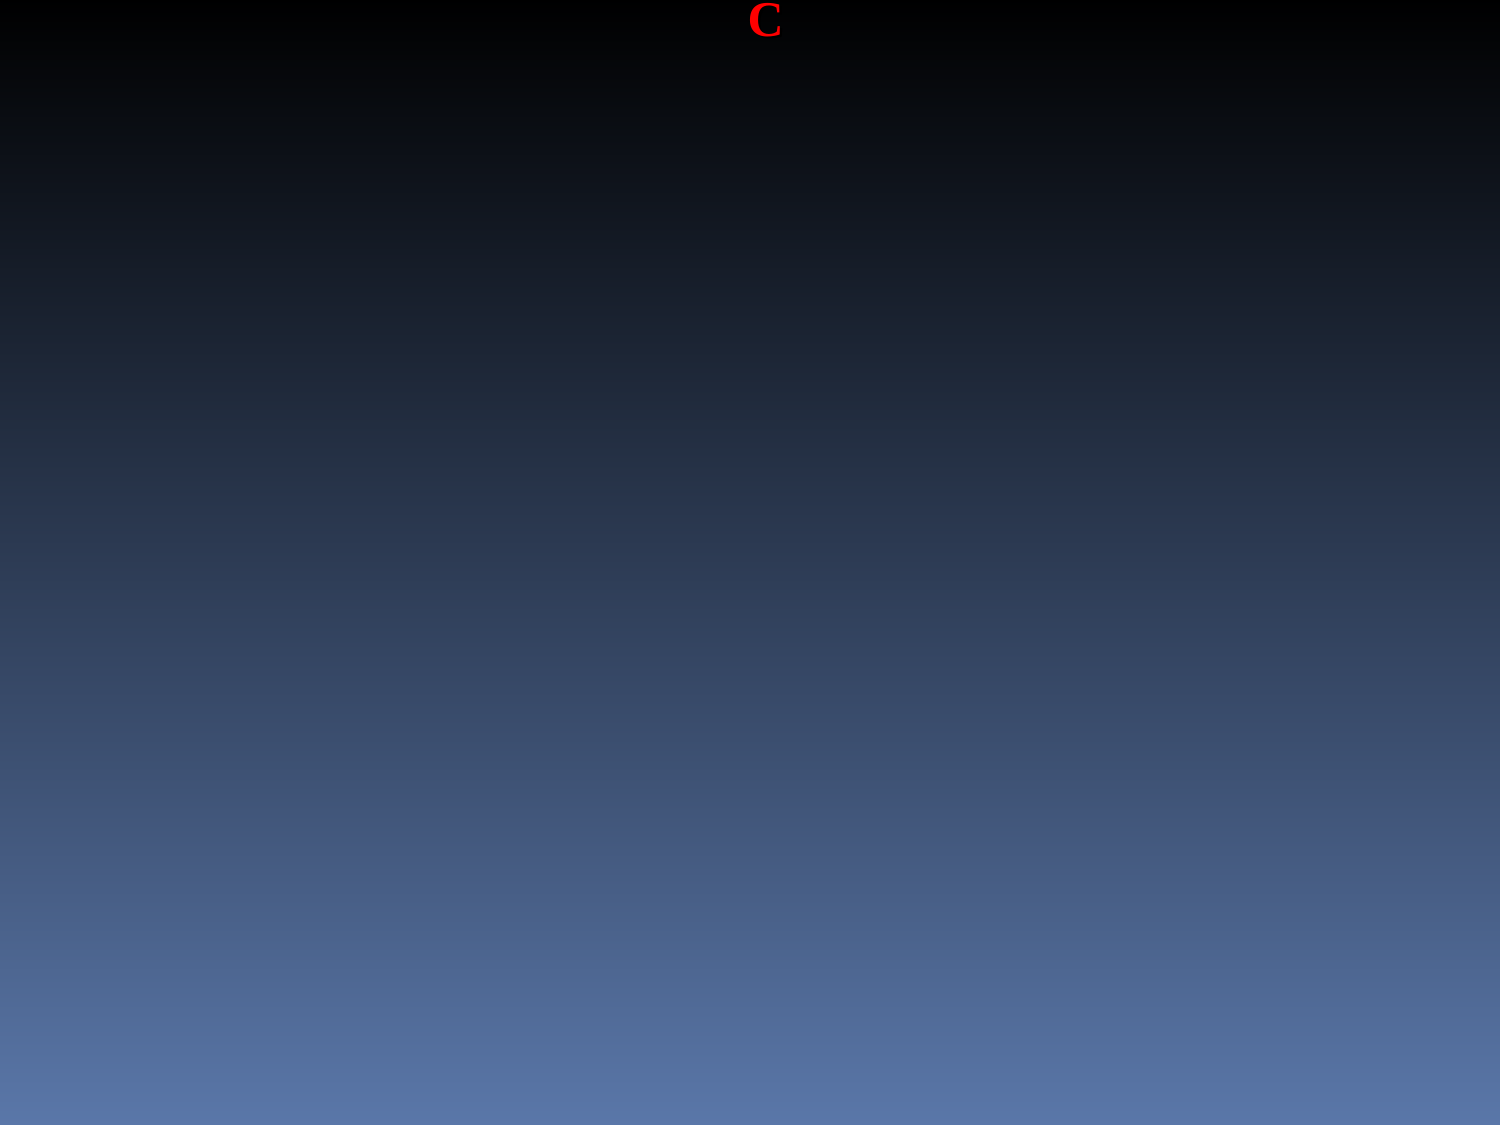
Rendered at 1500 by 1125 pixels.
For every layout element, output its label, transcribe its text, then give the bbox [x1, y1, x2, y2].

text_box С [15, 0, 1500, 119]
